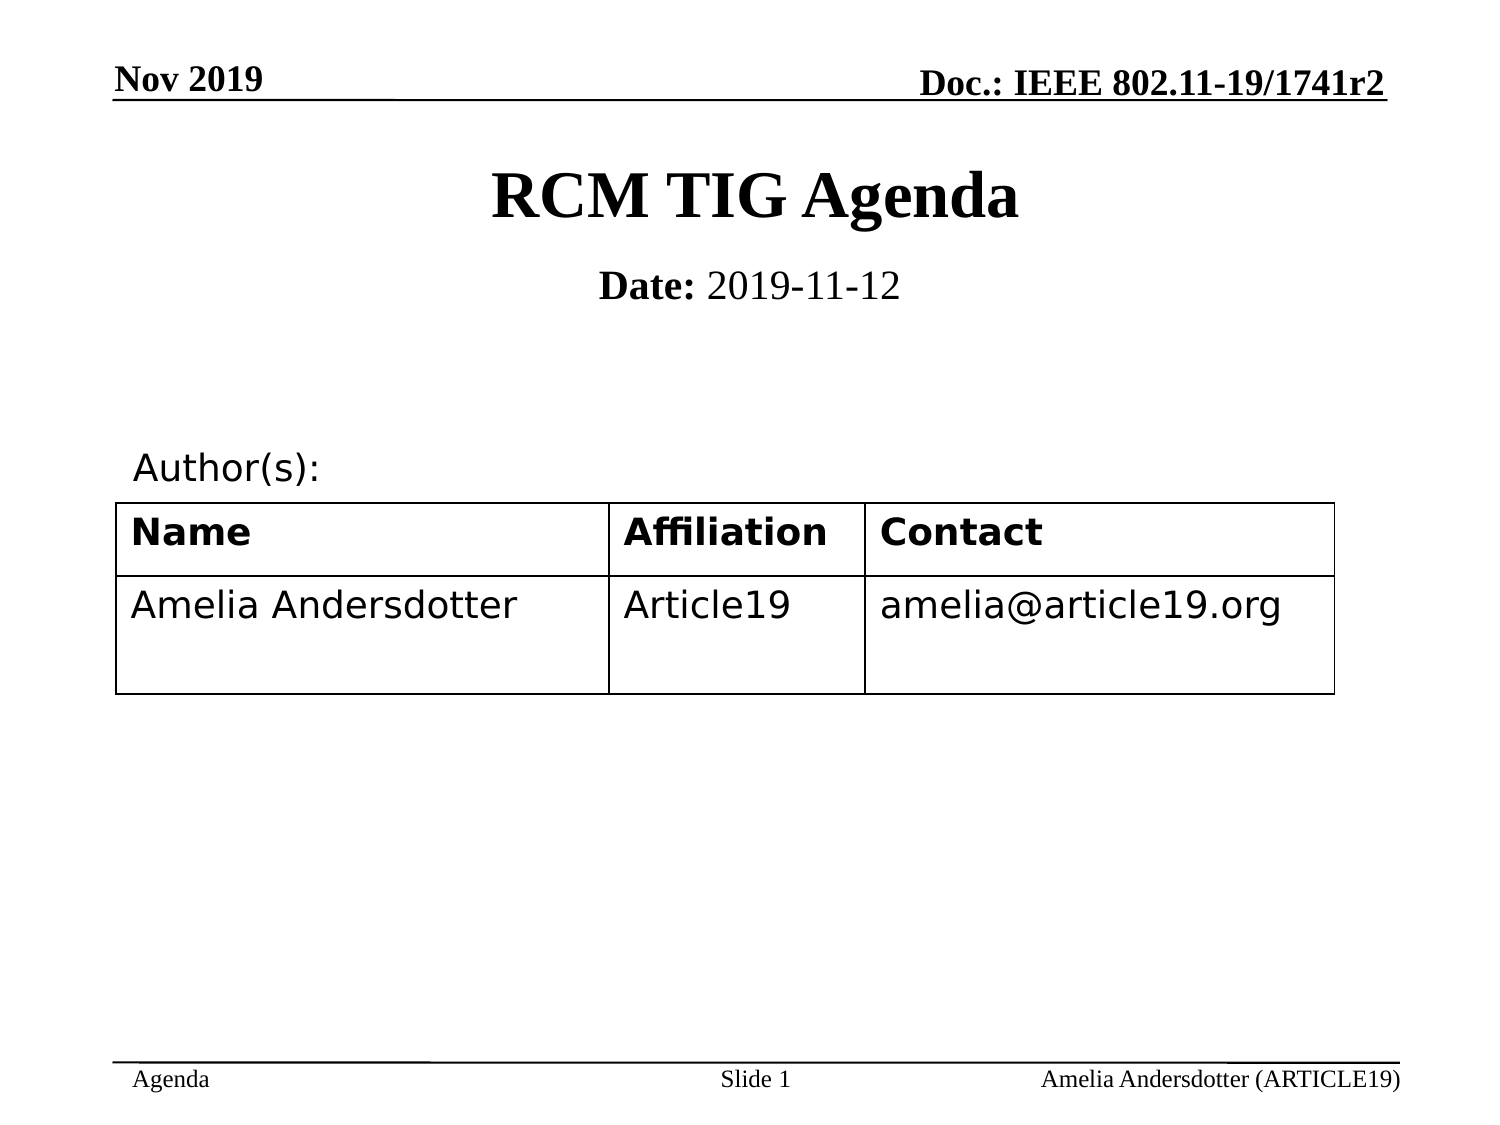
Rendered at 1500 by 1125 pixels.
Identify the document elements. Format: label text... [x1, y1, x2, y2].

text_box Date: 2019-11-12 [112, 249, 1388, 315]
table_header Name [117, 504, 608, 575]
text_box RCM TIG Agenda [118, 103, 1394, 278]
table_cell amelia@article19.org [866, 577, 1334, 693]
text_box Amelia Andersdotter (ARTICLE19) [902, 1062, 1401, 1092]
table_cell Amelia Andersdotter [117, 577, 608, 693]
table_cell Article19 [610, 577, 864, 693]
text_box Slide <number> [712, 1062, 799, 1122]
table_header Contact [866, 504, 1334, 575]
table_header Affiliation [610, 504, 864, 575]
text_box Nov 2019 [114, 54, 492, 99]
text_box Author(s): [118, 436, 437, 497]
